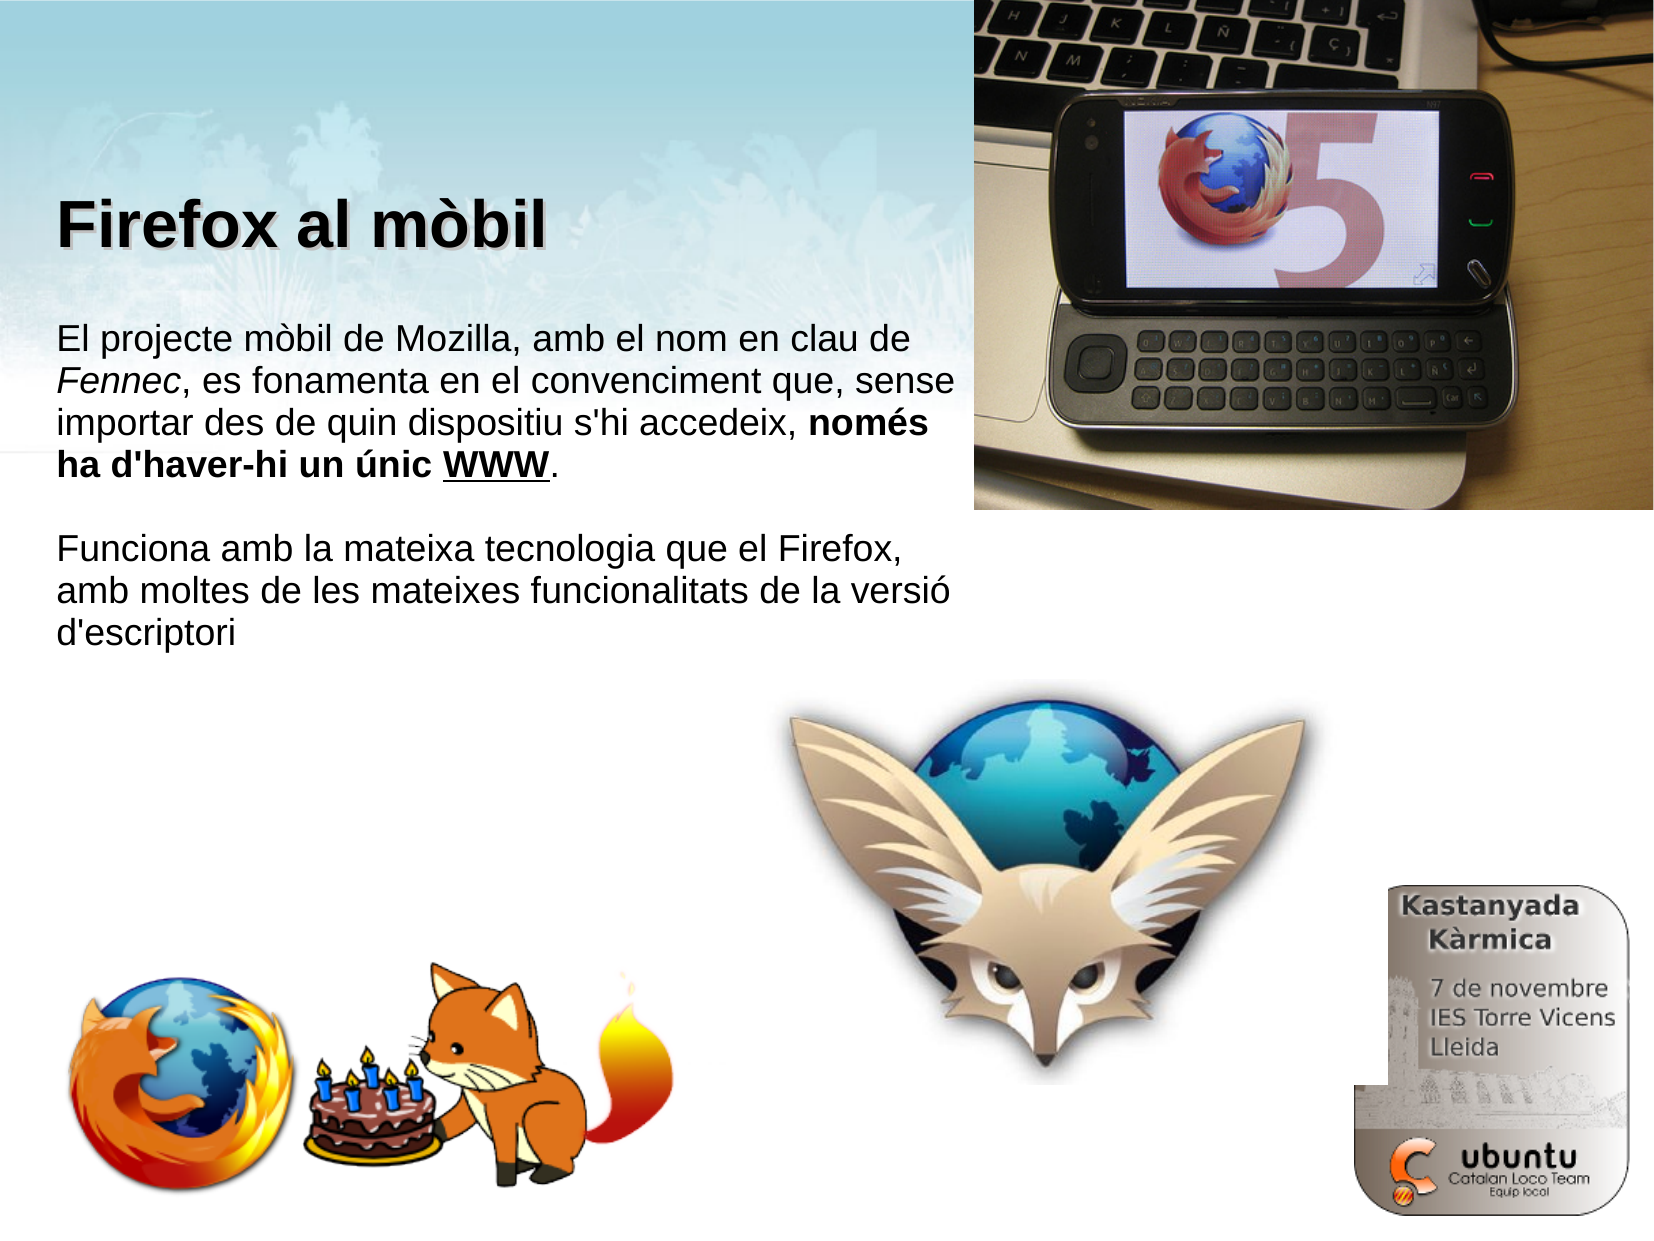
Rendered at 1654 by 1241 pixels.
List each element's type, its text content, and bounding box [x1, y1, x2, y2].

picture [0, 0, 1654, 1240]
text_box Firefox al mòbil El projecte mòbil de Mozilla, amb el nom en clau de Fennec, es fonamenta en el convenciment que, sense importar des de quin dispositiu s'hi accedeix, només ha d'haver-hi un únic WWW. Funciona amb la mateixa tecnologia que el Firefox, amb moltes de les mateixes funcionalitats de la versió d'escriptori [41, 179, 975, 662]
